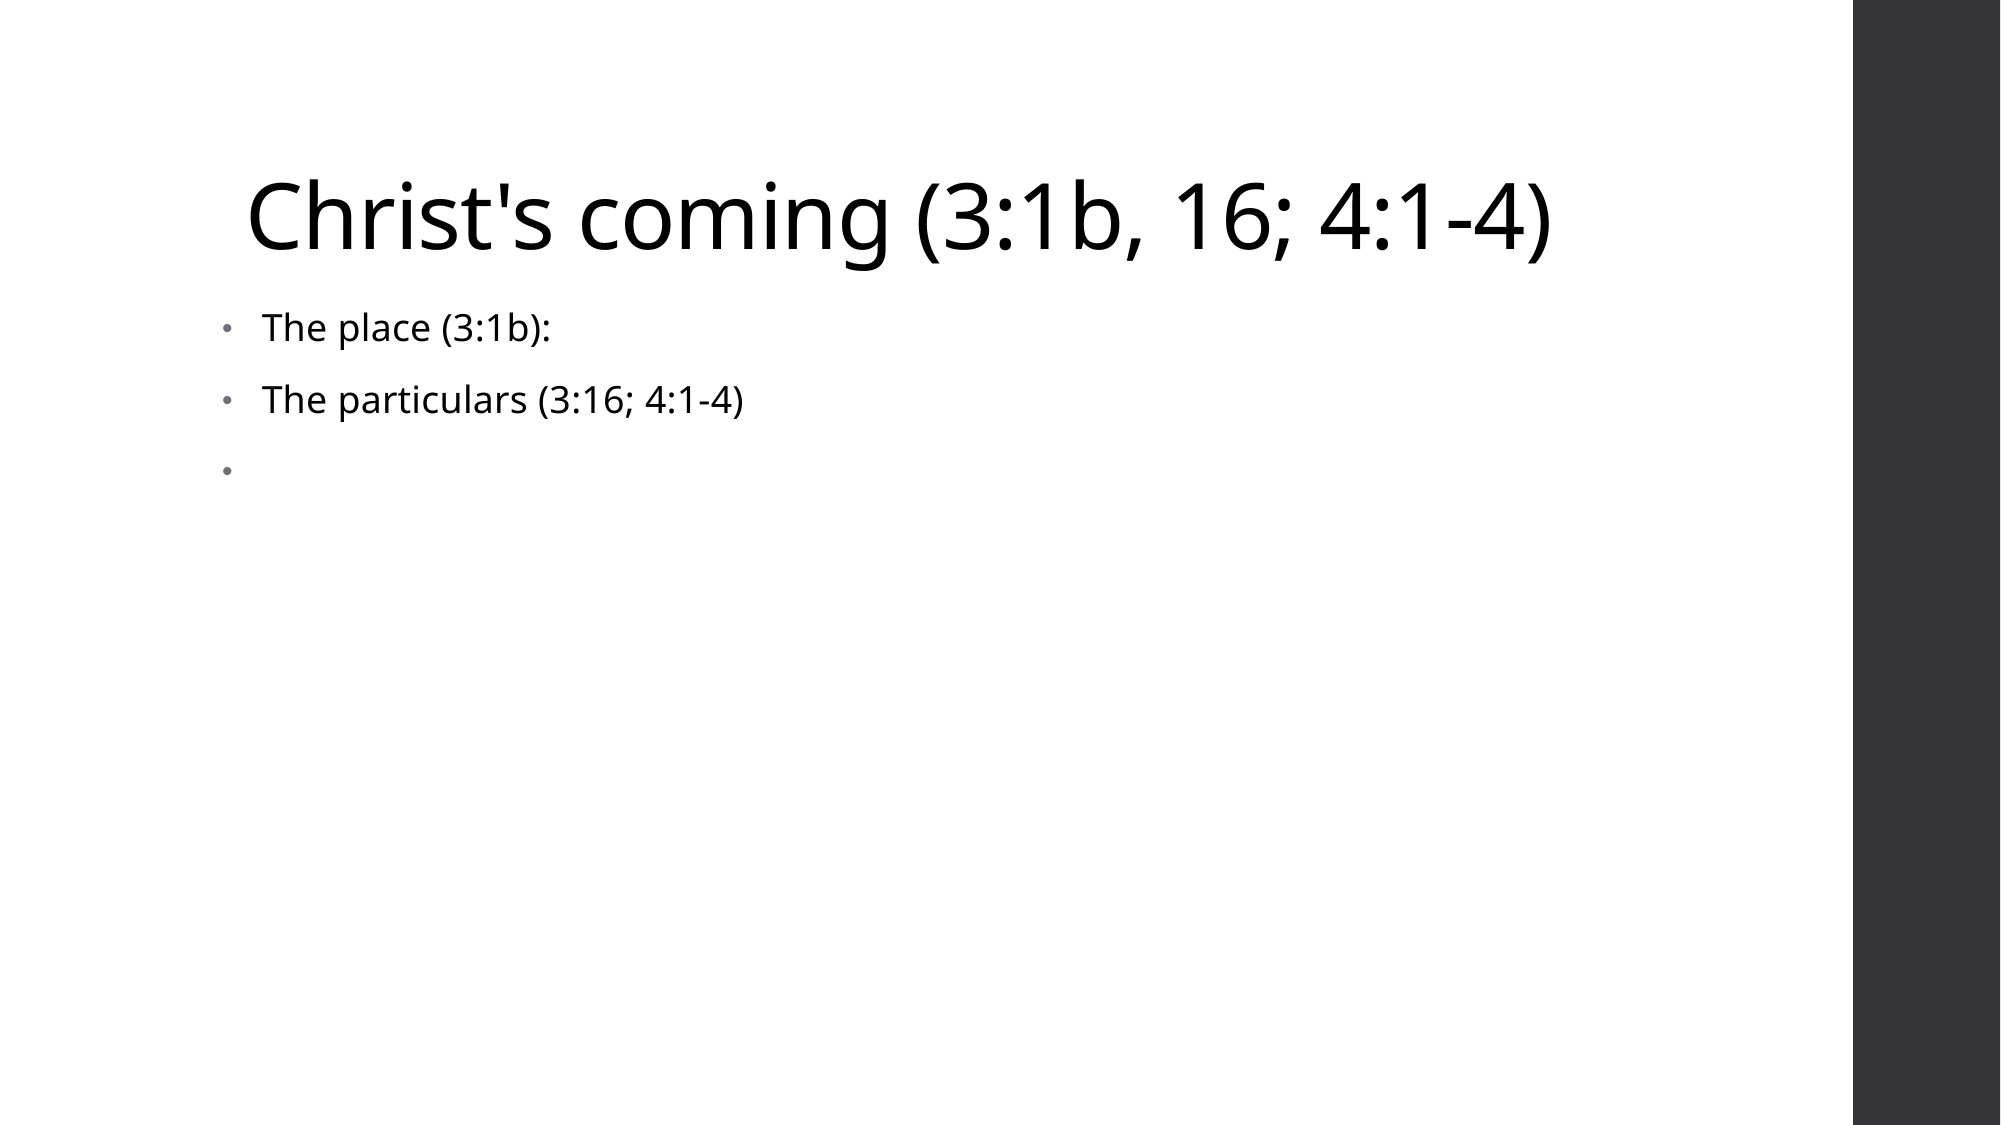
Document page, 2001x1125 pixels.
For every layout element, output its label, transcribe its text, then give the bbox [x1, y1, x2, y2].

title Christ's coming (3:1b, 16; 4:1-4) [206, 60, 1797, 278]
list The place (3:1b): The particulars (3:16; 4:1-4) [206, 299, 1617, 1014]
